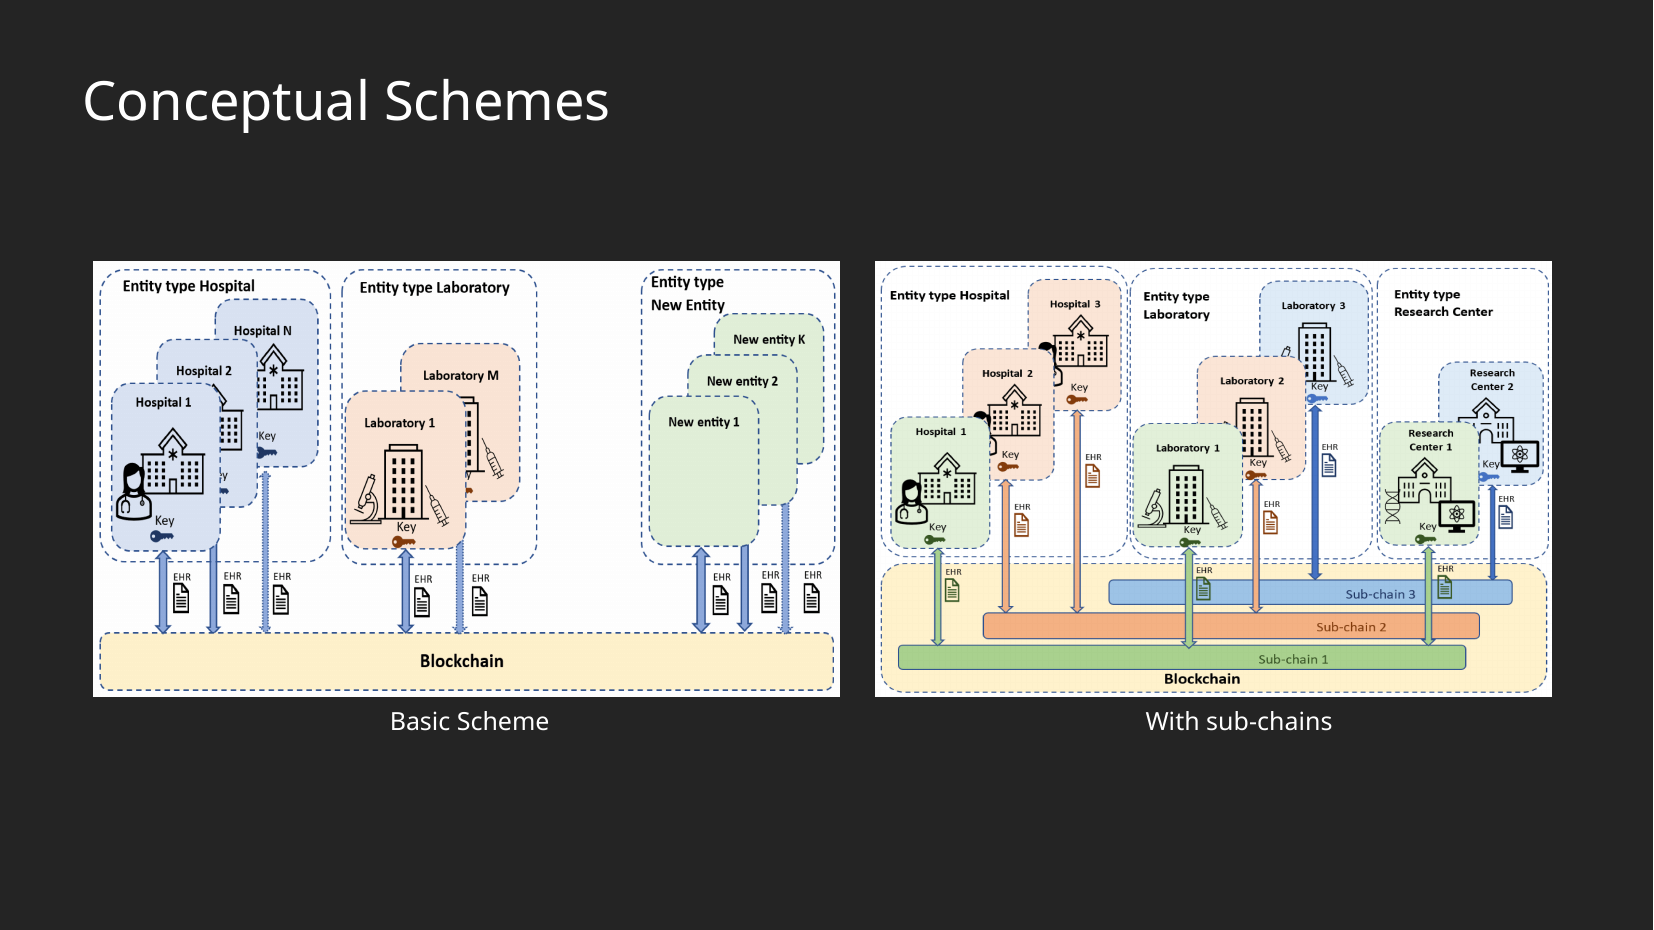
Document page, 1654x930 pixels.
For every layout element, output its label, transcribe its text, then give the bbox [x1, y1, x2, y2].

picture [875, 261, 1552, 697]
text_box With sub-chains [1130, 696, 1339, 742]
title Conceptual Schemes [82, 42, 1571, 156]
text_box Basic Scheme [375, 696, 560, 742]
picture [93, 261, 840, 697]
